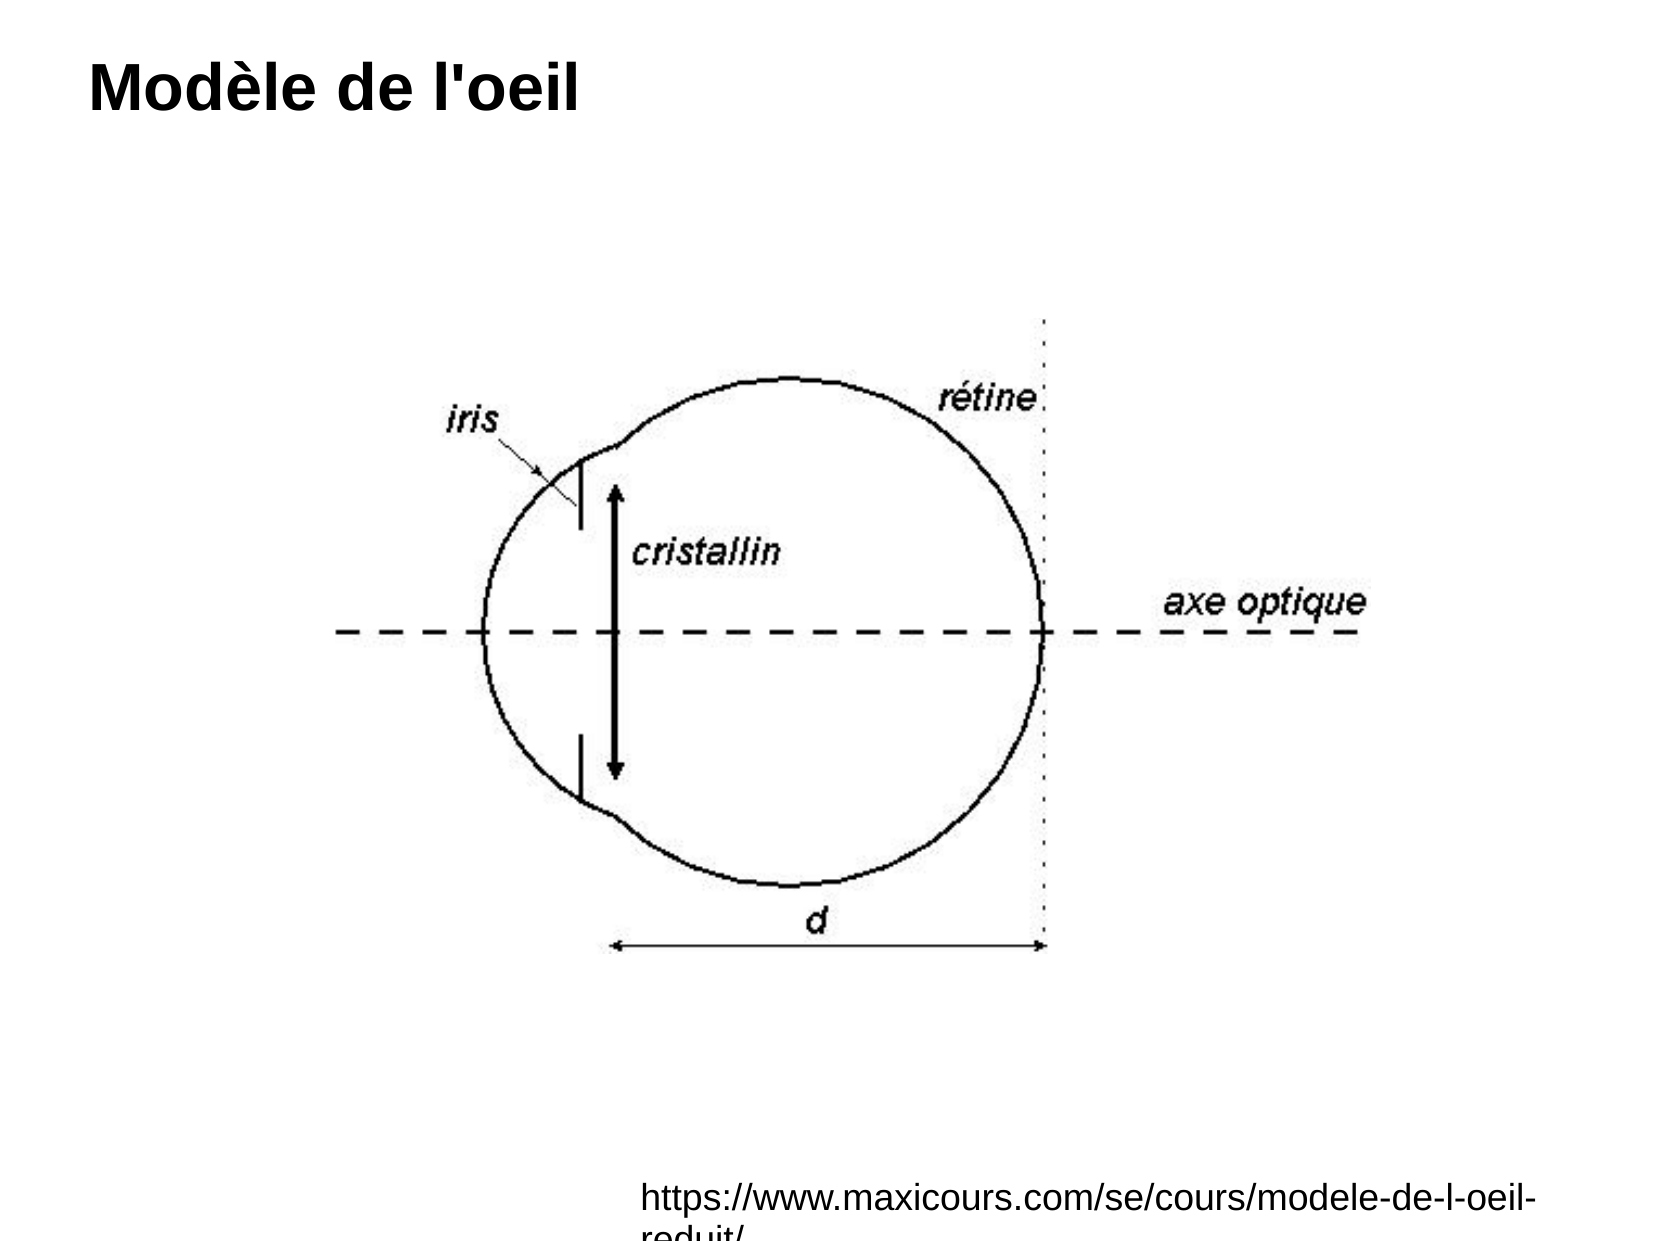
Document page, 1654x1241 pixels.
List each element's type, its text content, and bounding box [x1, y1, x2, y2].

text_box https://www.maxicours.com/se/cours/modele-de-l-oeil-reduit/ [625, 1169, 1654, 1227]
picture [267, 318, 1371, 954]
text_box Modèle de l'oeil [0, 0, 1607, 207]
